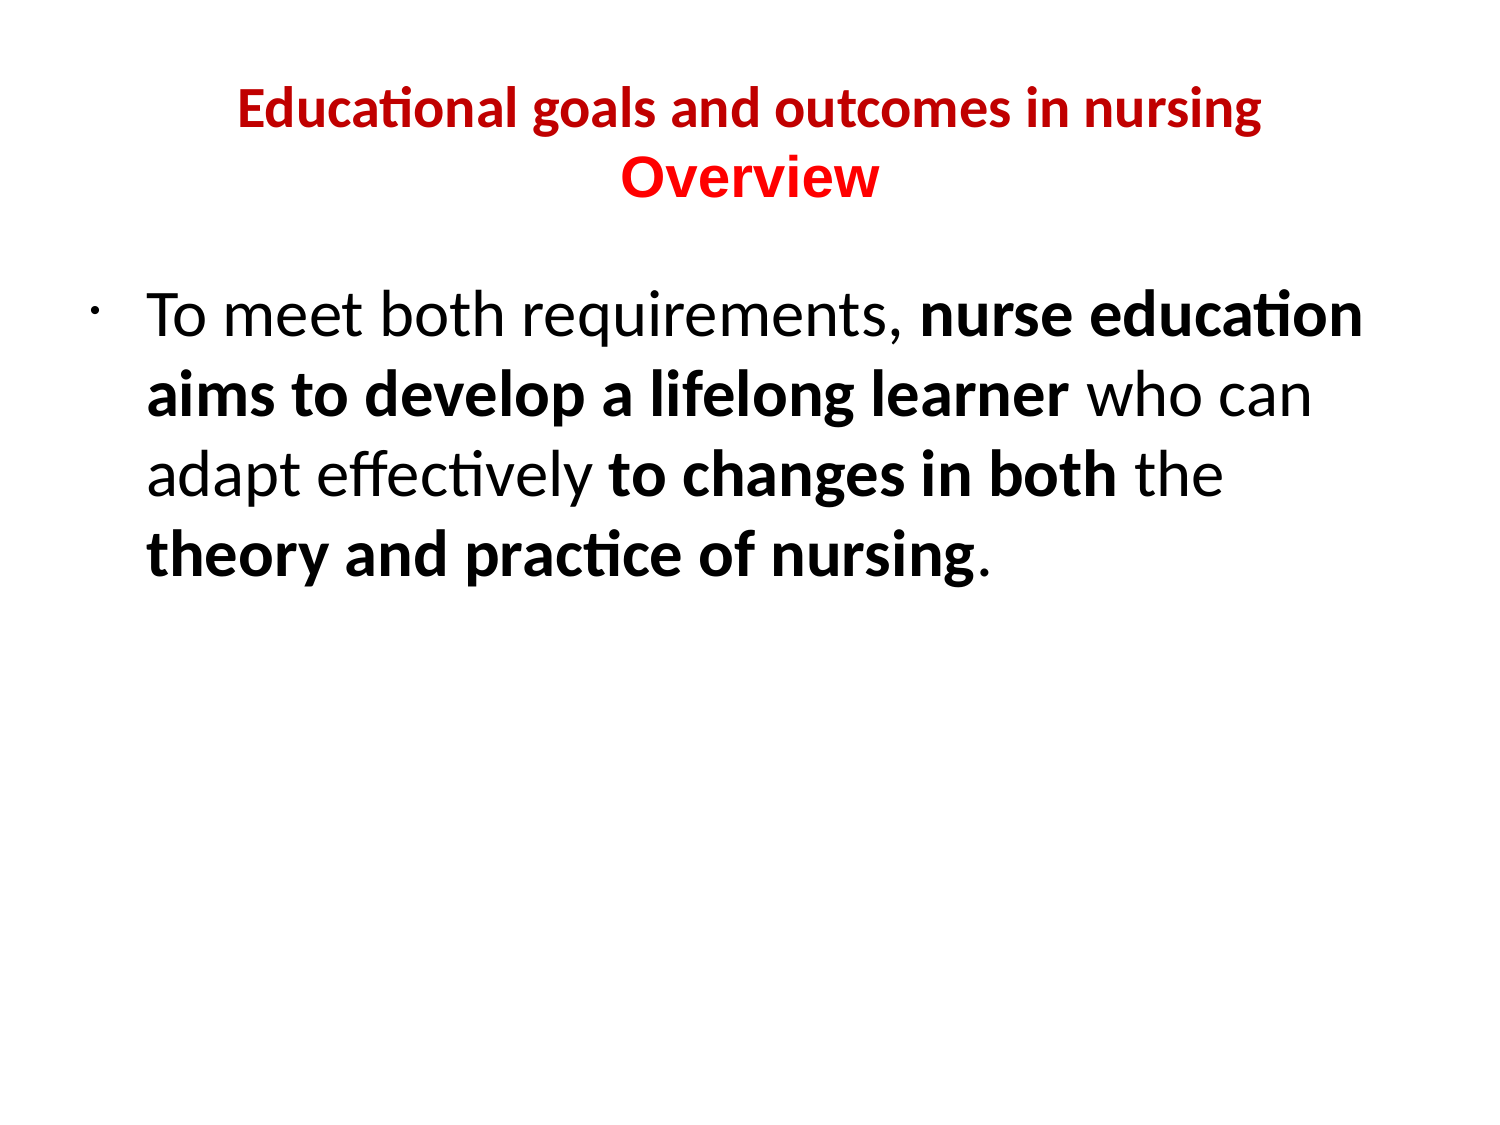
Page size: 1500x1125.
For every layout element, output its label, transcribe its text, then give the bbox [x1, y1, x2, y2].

title Educational goals and outcomes in nursing Overview [75, 45, 1425, 233]
list To meet both requirements, nurse education aims to develop a lifelong learner who can adapt effectively to changes in both the theory and practice of nursing. [75, 262, 1425, 1005]
